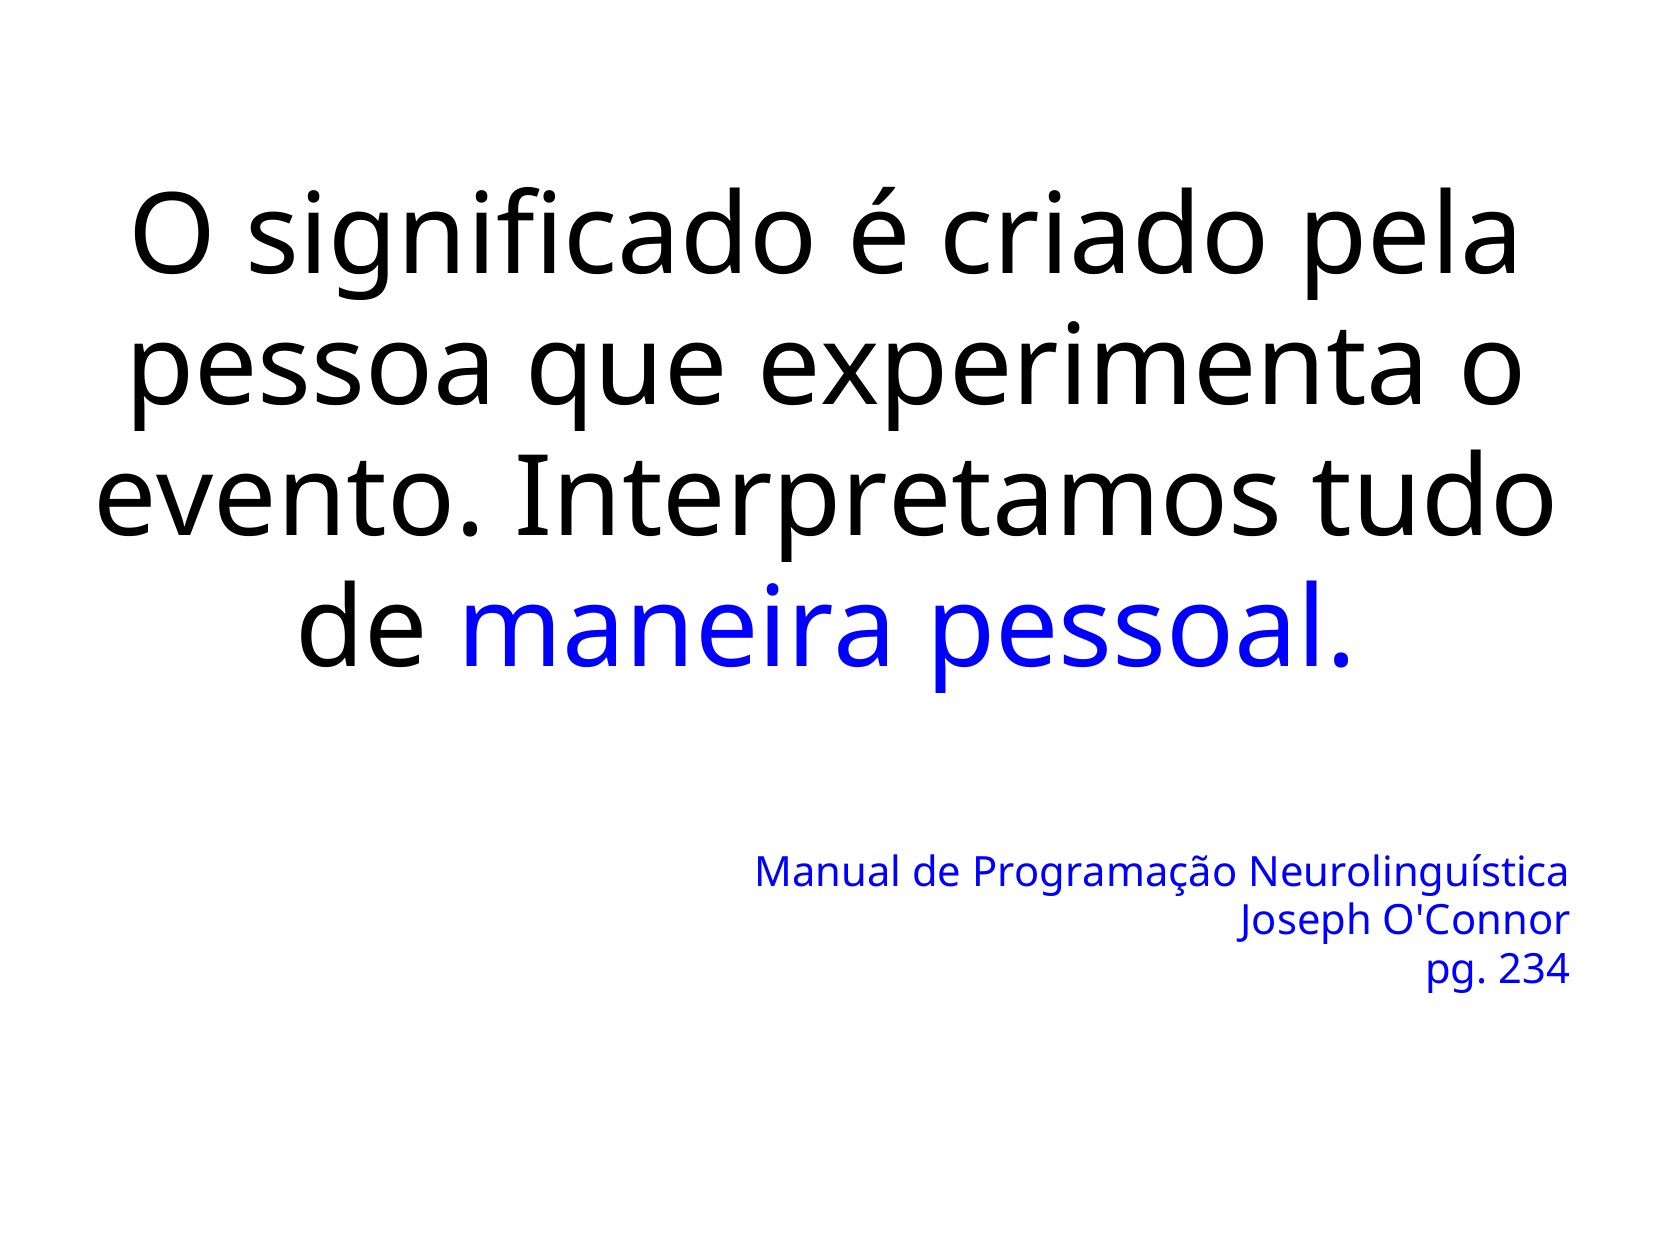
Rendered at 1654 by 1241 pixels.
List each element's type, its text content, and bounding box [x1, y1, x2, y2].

text_box O significado é criado pela pessoa que experimenta o evento. Interpretamos tudo de maneira pessoal. Manual de Programação Neurolinguística Joseph O'Connor pg. 234 [82, 49, 1571, 1109]
